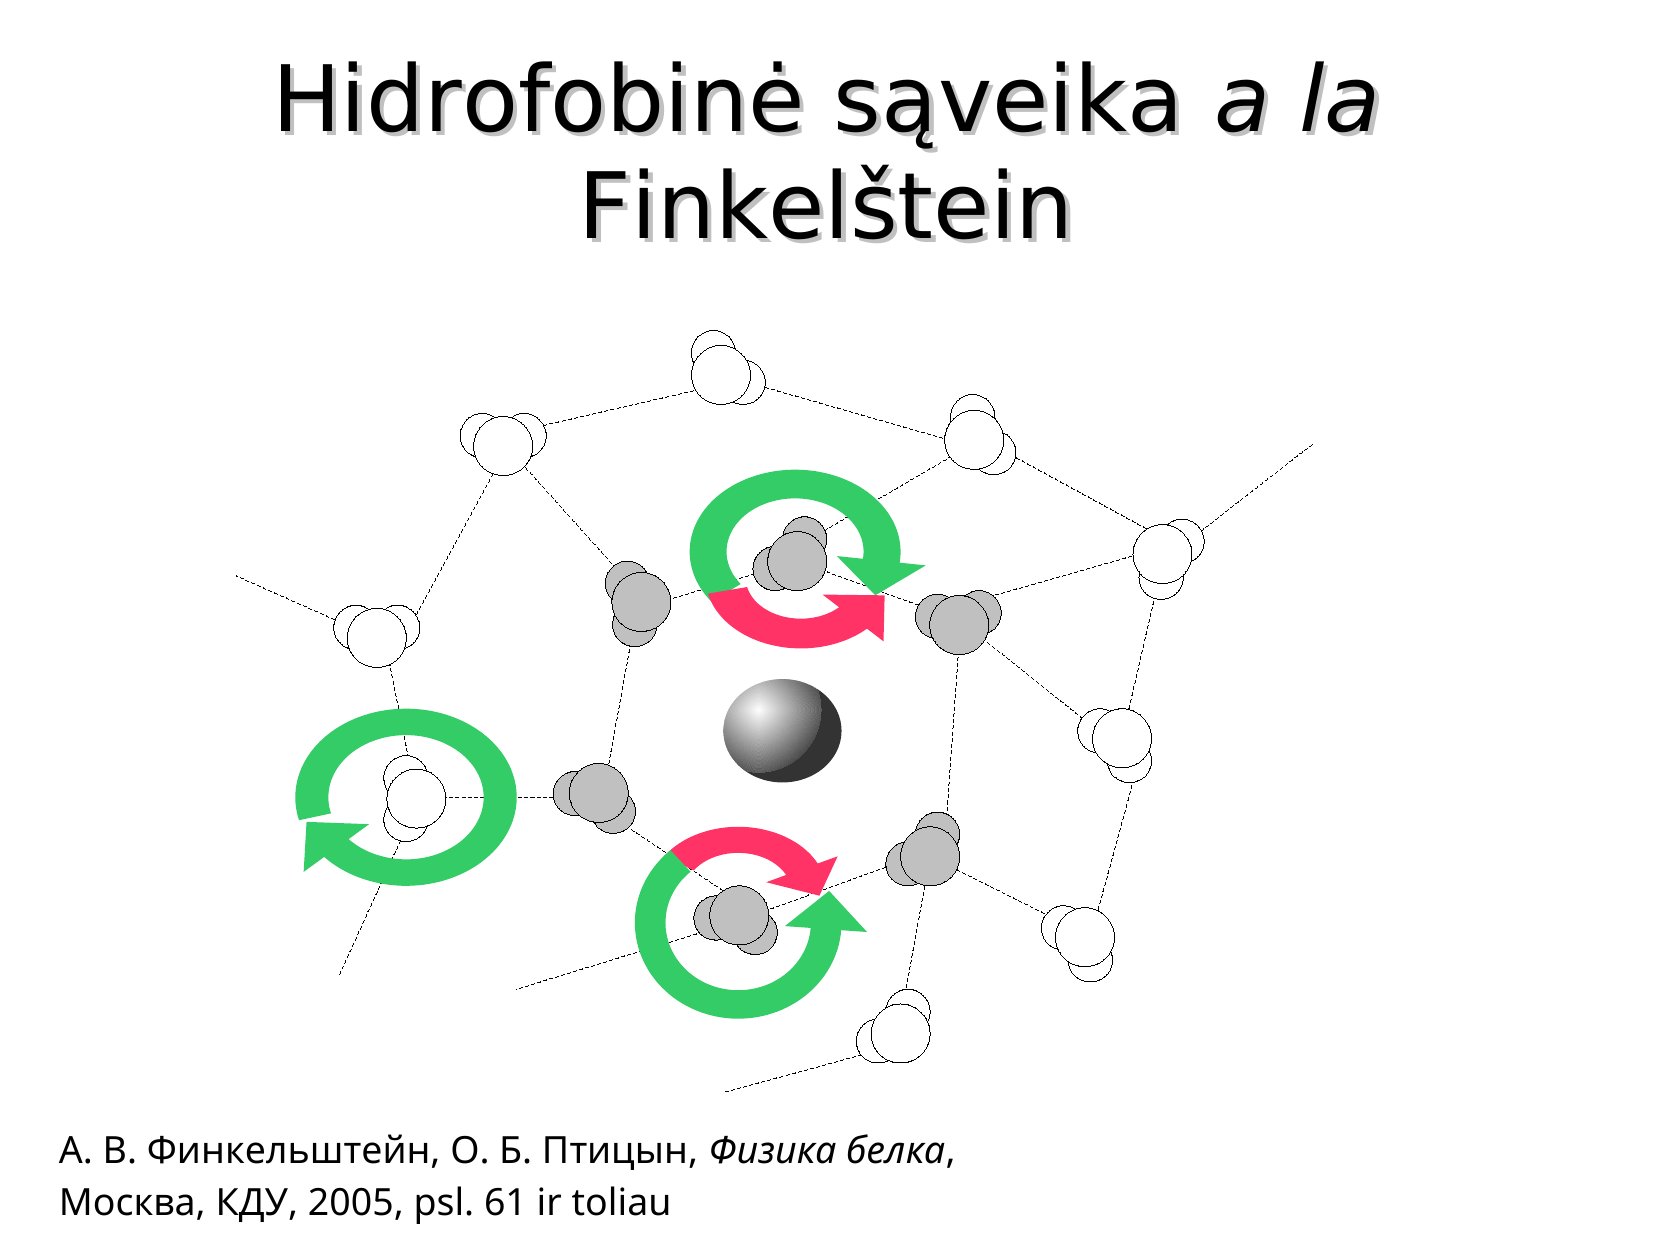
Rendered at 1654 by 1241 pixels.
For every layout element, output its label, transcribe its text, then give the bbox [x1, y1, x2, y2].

text_box [333, 605, 420, 668]
text_box [460, 413, 547, 476]
text_box [723, 679, 842, 783]
text_box [885, 812, 960, 886]
text_box А. В. Финкельштейн, О. Б. Птицын, Физика белка, Москва, КДУ, 2005, psl. 61 ir toliau [44, 1116, 1063, 1224]
text_box [856, 989, 931, 1063]
text_box [1077, 708, 1152, 783]
text_box [605, 561, 671, 647]
text_box [944, 394, 1016, 475]
text_box [1132, 519, 1205, 600]
text_box [693, 885, 778, 955]
text_box [383, 755, 446, 842]
text_box [553, 763, 636, 834]
text_box [915, 590, 1002, 655]
title Hidrofobinė sąveika a la Finkelštein [82, 45, 1571, 261]
text_box [691, 330, 766, 405]
text_box [689, 469, 926, 649]
text_box [1041, 905, 1115, 982]
text_box [634, 826, 868, 1019]
text_box [295, 708, 517, 886]
